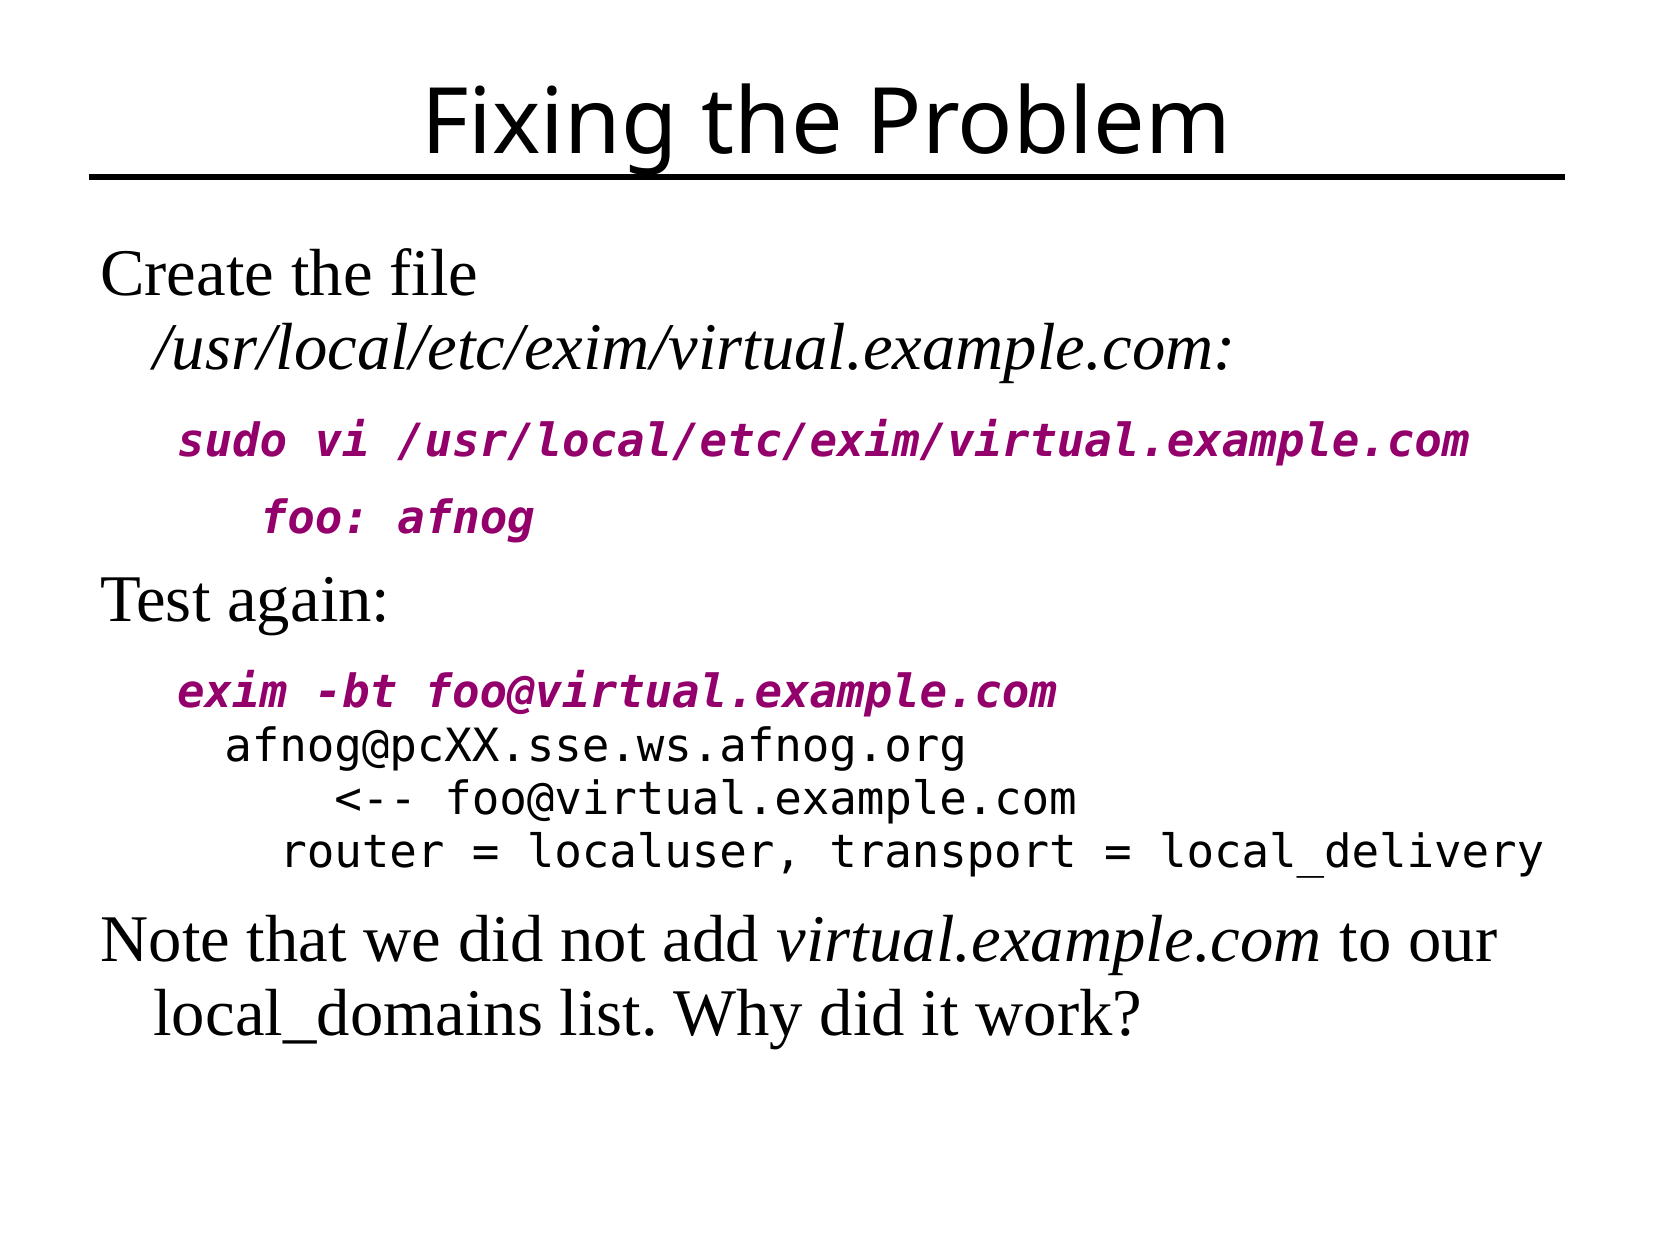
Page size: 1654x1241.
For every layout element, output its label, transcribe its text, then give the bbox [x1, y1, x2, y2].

list Create the file /usr/local/etc/exim/virtual.example.com: sudo vi /usr/local/etc/exim/virtual.example.com foo: afnog Test again: exim -bt foo@virtual.example.com afnog@pcXX.sse.ws.afnog.org <-- foo@virtual.example.com router = localuser, transport = local_delivery Note that we did not add virtual.example.com to our local_domains list. Why did it work? [82, 236, 1571, 1123]
title Fixing the Problem [82, 29, 1571, 207]
